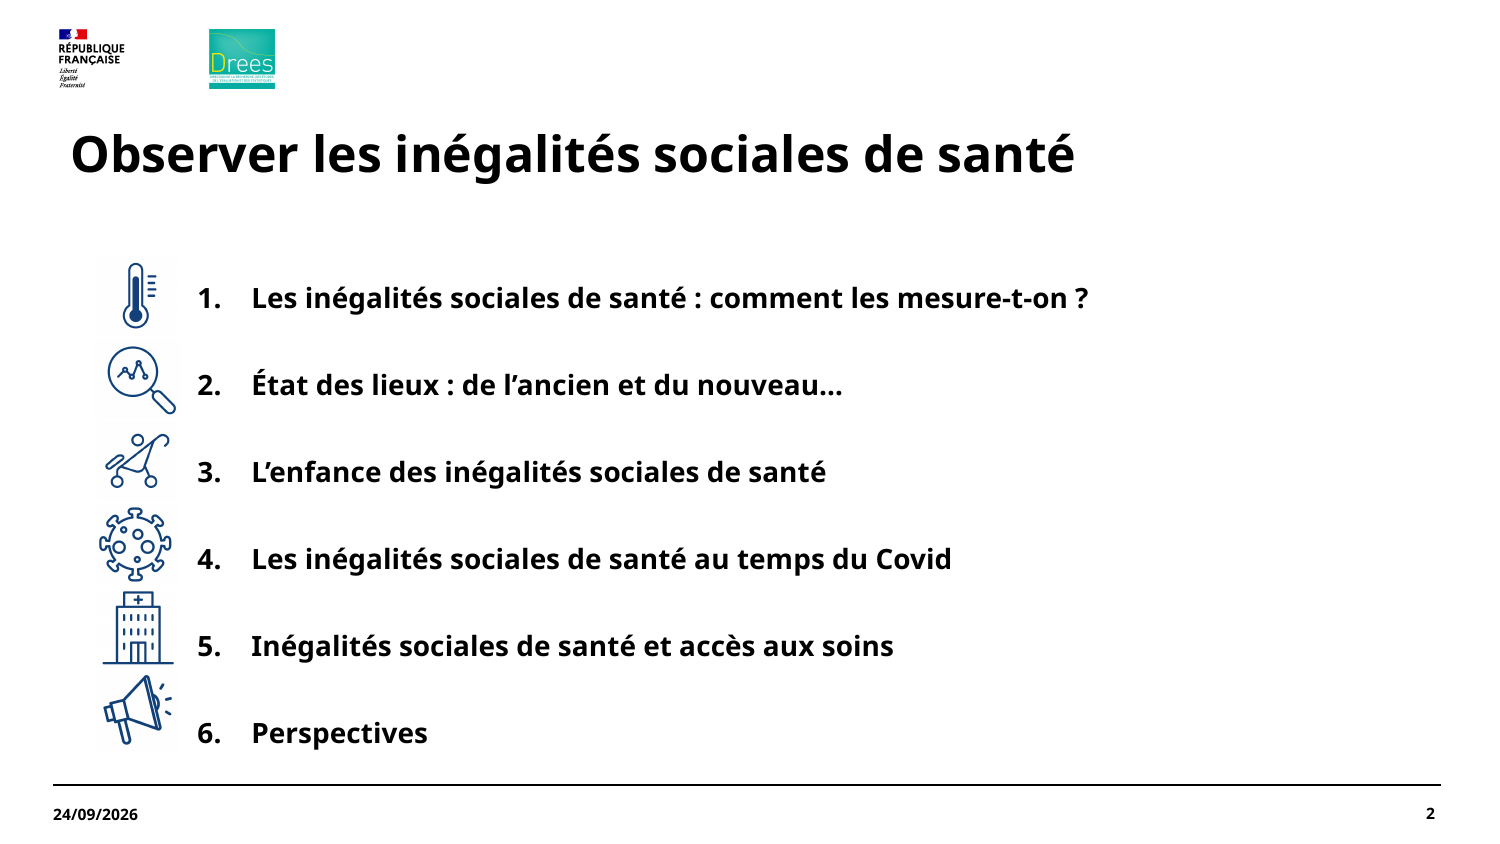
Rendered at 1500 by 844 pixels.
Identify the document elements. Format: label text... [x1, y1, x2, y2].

picture [95, 670, 179, 751]
picture [93, 339, 181, 419]
picture [209, 29, 275, 89]
slide_number 25/11/2024 [53, 787, 246, 844]
picture [95, 504, 178, 584]
picture [97, 422, 176, 502]
picture [95, 256, 179, 336]
title Observer les inégalités sociales de santé [53, 112, 1436, 201]
picture [92, 587, 181, 668]
list Les inégalités sociales de santé : comment les mesure-t-on ? État des lieux : de l’ancien et du nouveau… L’enfance des inégalités sociales de santé Les inégalités sociales de santé au temps du Covid Inégalités sociales de santé et accès aux soins Perspectives [183, 280, 1436, 753]
picture [47, 17, 136, 107]
